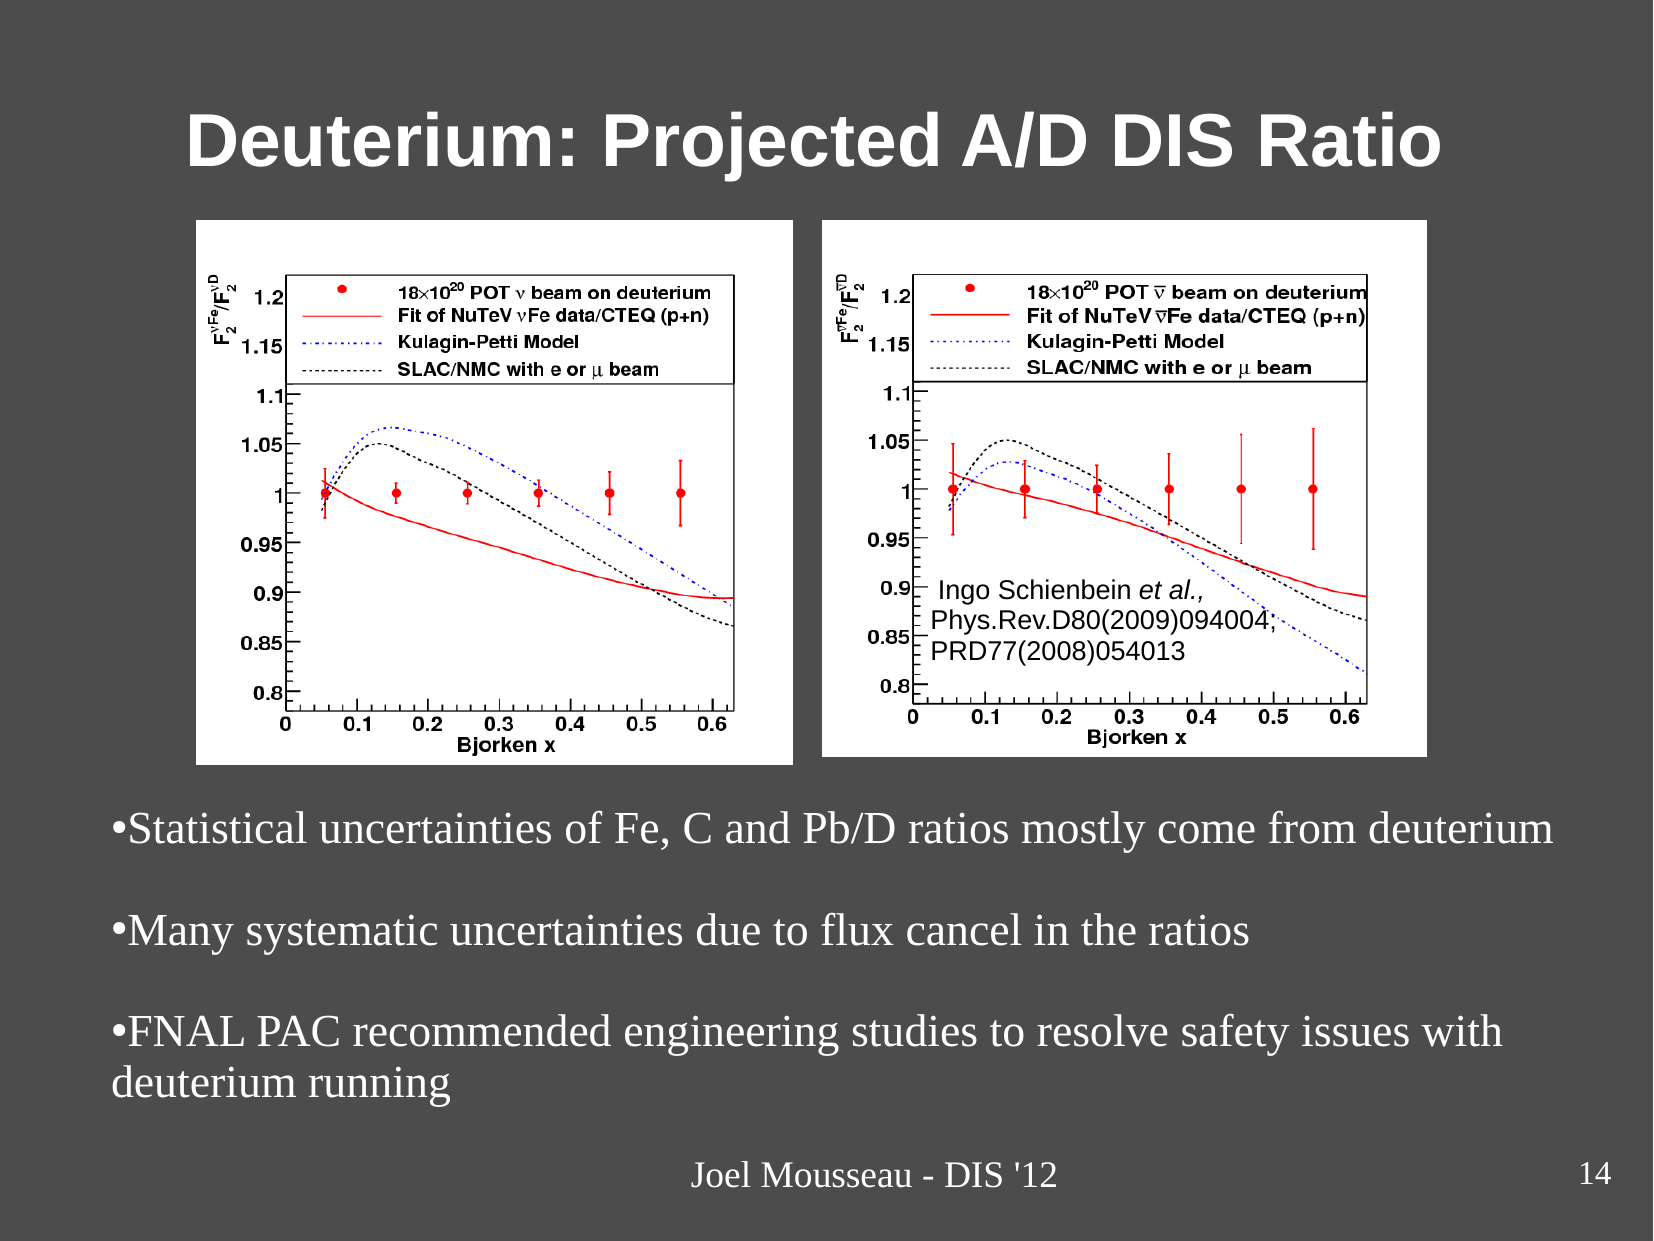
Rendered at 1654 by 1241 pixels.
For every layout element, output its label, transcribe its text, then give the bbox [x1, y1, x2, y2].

picture [196, 245, 793, 765]
text_box Statistical uncertainties of Fe, C and Pb/D ratios mostly come from deuterium Many systematic uncertainties due to flux cancel in the ratios FNAL PAC recommended engineering studies to resolve safety issues with deuterium running [96, 795, 1571, 963]
picture [822, 220, 1427, 757]
title Deuterium: Projected A/D DIS Ratio [0, 37, 1642, 245]
text_box Ingo Schienbein et al., Phys.Rev.D80(2009)094004; PRD77(2008)054013 [915, 567, 1353, 674]
